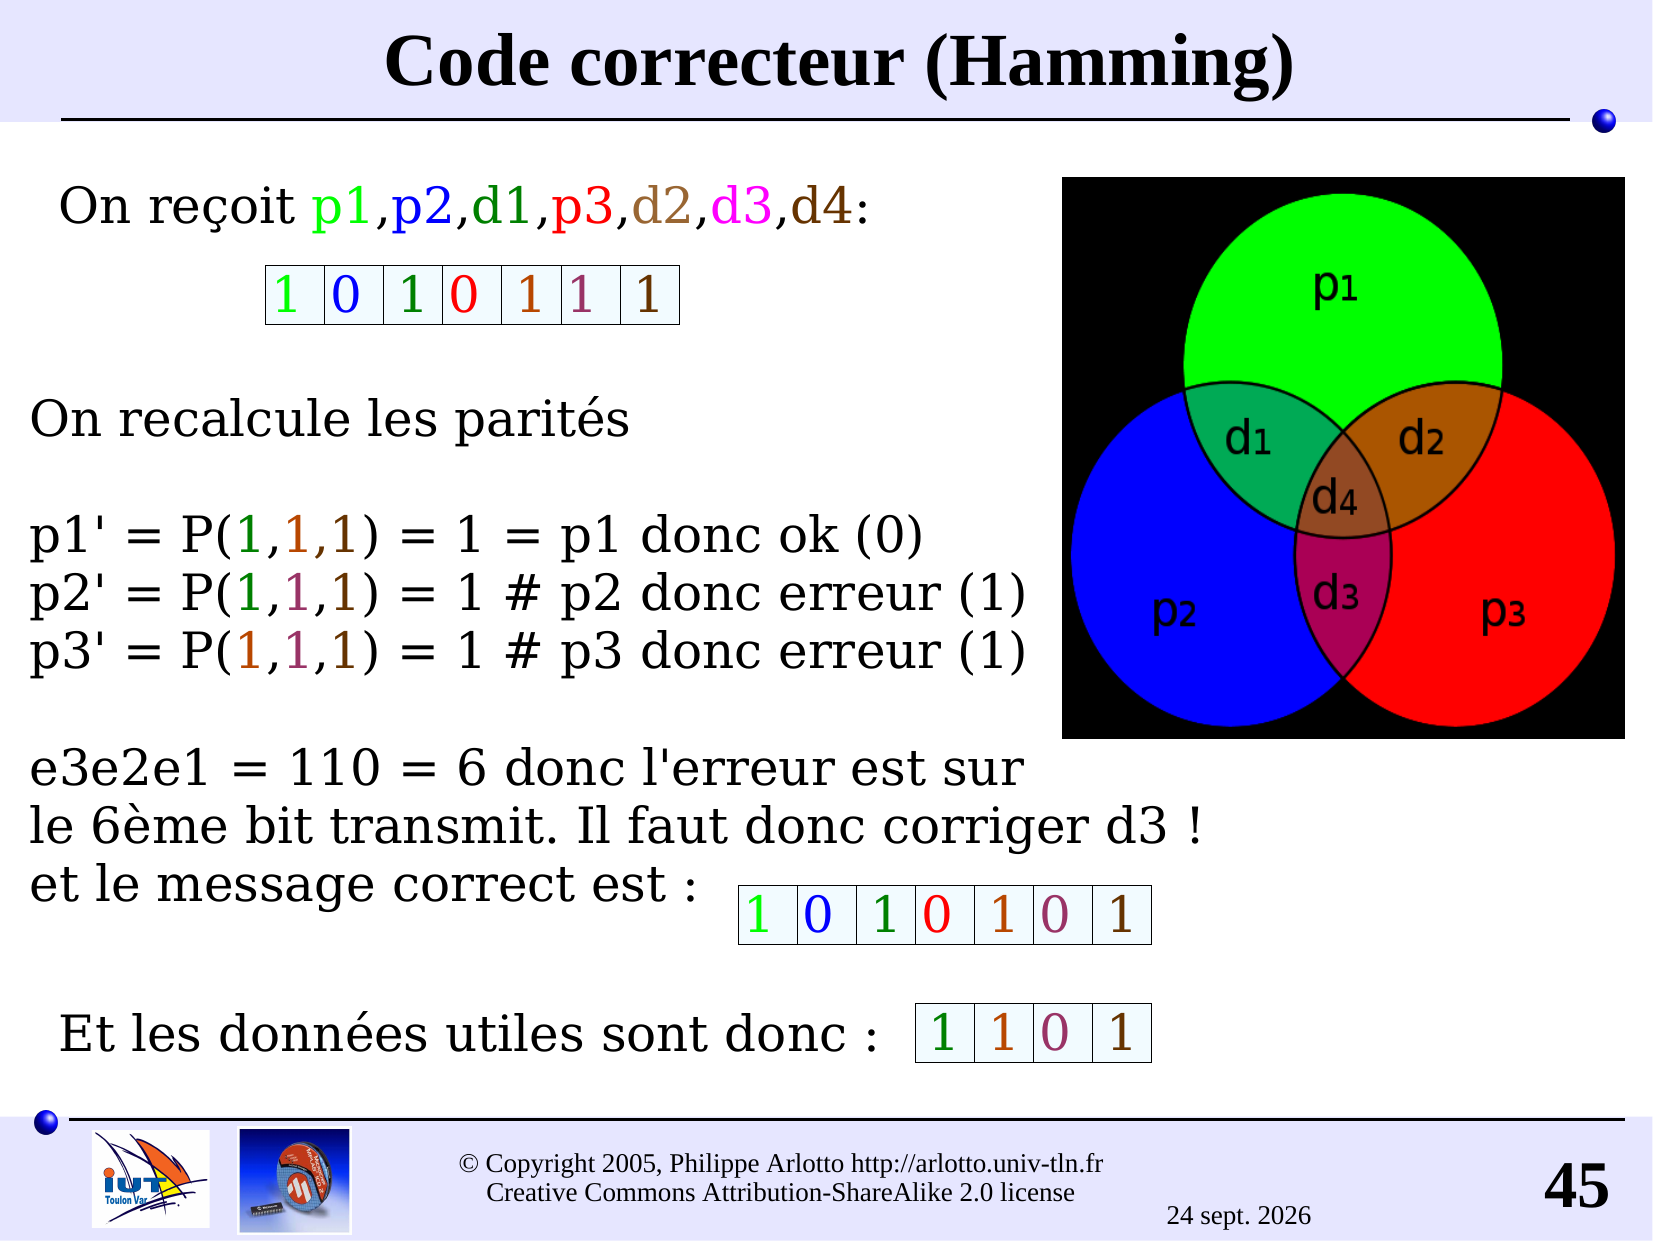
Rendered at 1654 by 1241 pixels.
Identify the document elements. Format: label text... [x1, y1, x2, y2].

text_box 1 [975, 885, 1033, 945]
title Code correcteur (Hamming) [95, 11, 1585, 110]
text_box 1 [384, 265, 442, 325]
text_box 1 [1092, 885, 1152, 945]
text_box 0 [915, 885, 975, 945]
text_box 1 [974, 1003, 1033, 1063]
text_box 1 [561, 265, 620, 325]
text_box 1 [915, 1003, 974, 1063]
text_box 0 [442, 265, 502, 325]
text_box 1 [738, 885, 797, 945]
text_box 1 [265, 265, 324, 325]
picture [237, 1126, 352, 1235]
text_box 0 [1033, 1003, 1092, 1063]
picture [1062, 177, 1625, 739]
text_box 0 [324, 265, 384, 325]
text_box 1 [857, 885, 915, 945]
text_box On recalcule les parités p1' = P(1,1,1) = 1 = p1 donc ok (0) p2' = P(1,1,1) = 1 # p2 donc erreur (1) p3' = P(1,1,1) = 1 # p3 donc erreur (1) e3e2e1 = 110 = 6 donc l'erreur est sur le 6ème bit transmit. Il faut donc corriger d3 ! et le message correct est : [29, 389, 1207, 1031]
text_box Et les données utiles sont donc : [59, 1004, 897, 1063]
text_box 1 [1092, 1003, 1152, 1063]
text_box 0 [797, 885, 857, 945]
text_box 0 [1033, 885, 1092, 945]
text_box 1 [502, 265, 561, 325]
text_box 1 [620, 265, 680, 325]
text_box On reçoit p1,p2,d1,p3,d2,d3,d4: [59, 177, 872, 236]
